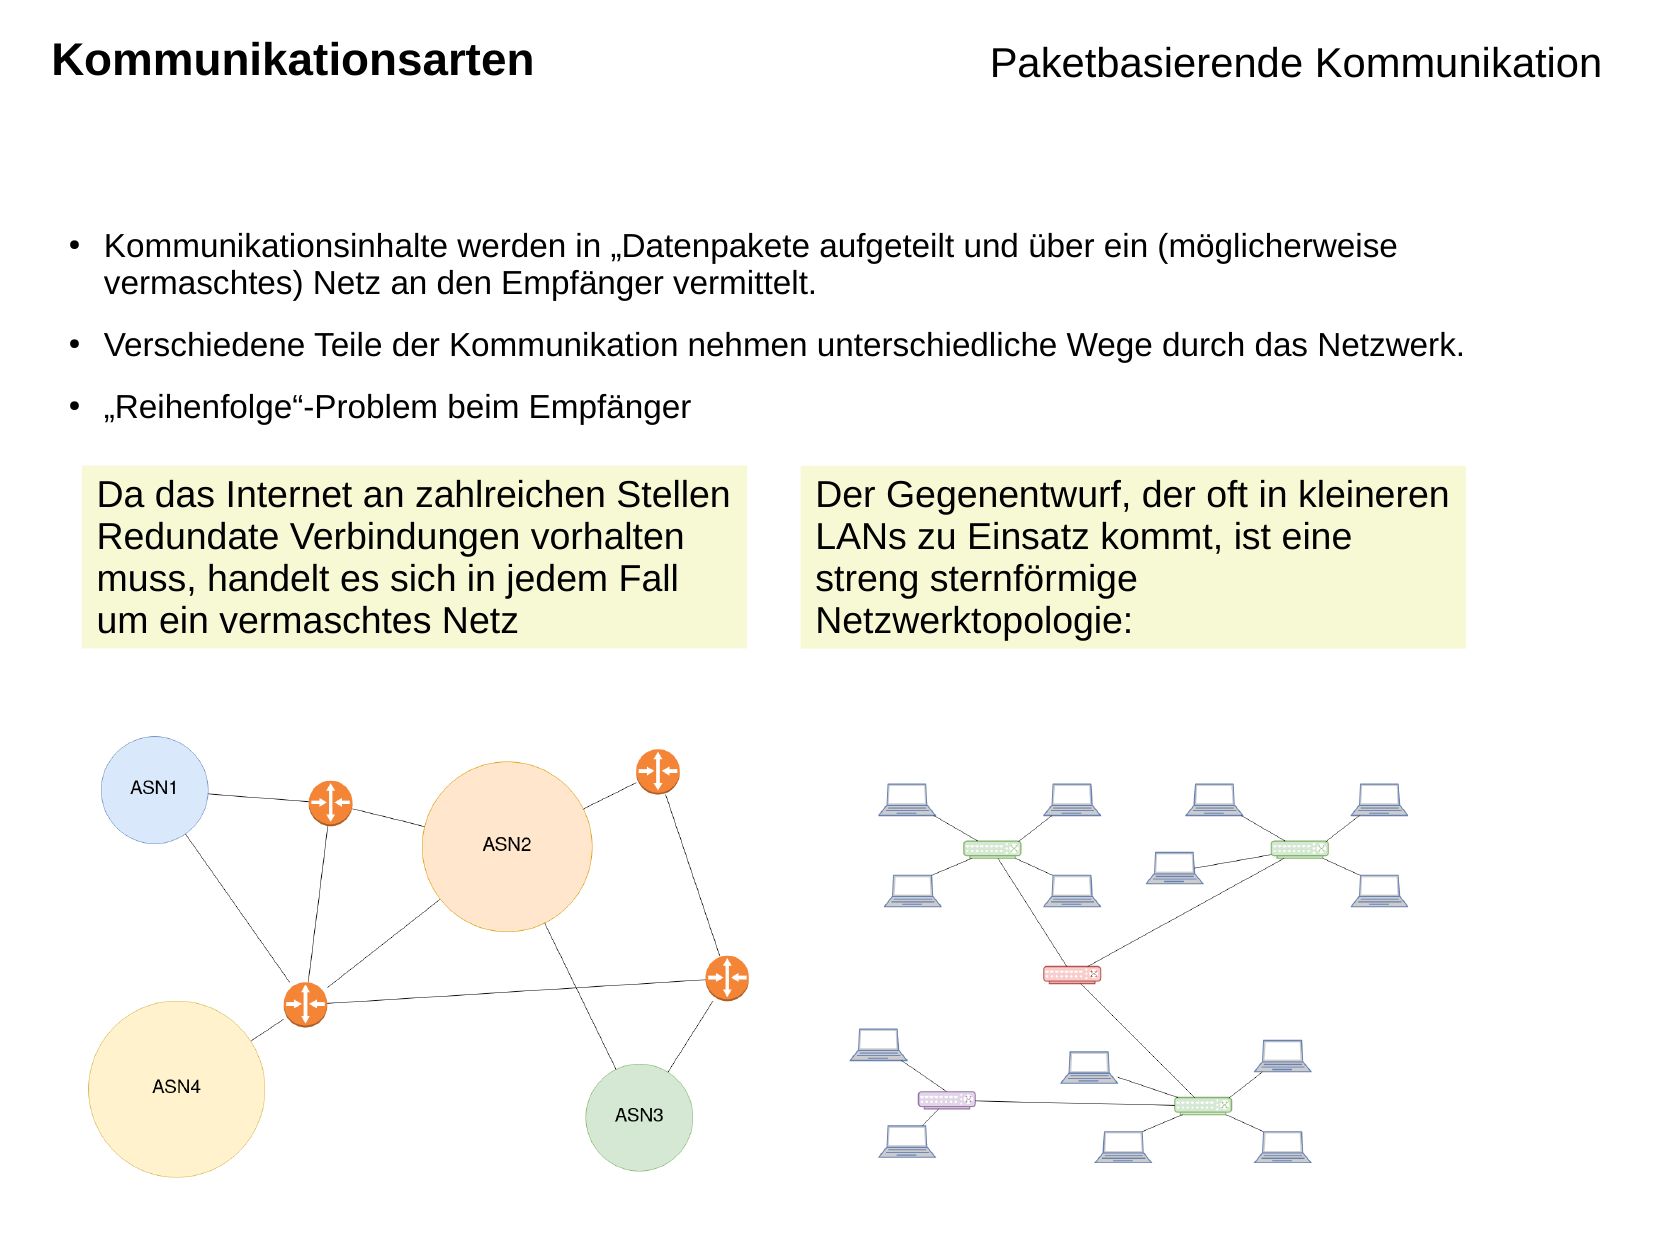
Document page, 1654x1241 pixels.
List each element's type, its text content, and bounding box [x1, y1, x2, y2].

text_box Paketbasierende Kommunikation [904, 31, 1618, 96]
text_box Kommunikationsinhalte werden in „Datenpakete aufgeteilt und über ein (möglicherweise vermaschtes) Netz an den Empfänger vermittelt. Verschiedene Teile der Kommunikation nehmen unterschiedliche Wege durch das Netzwerk. „Reihenfolge“-Problem beim Empfänger [53, 220, 1594, 477]
text_box Kommunikationsarten [36, 26, 550, 93]
picture [849, 783, 1408, 1163]
text_box Da das Internet an zahlreichen Stellen Redundate Verbindungen vorhalten muss, handelt es sich in jedem Fall um ein vermaschtes Netz [81, 465, 748, 649]
text_box Der Gegenentwurf, der oft in kleineren LANs zu Einsatz kommt, ist eine streng sternförmige Netzwerktopologie: [800, 465, 1466, 649]
picture [88, 736, 749, 1178]
